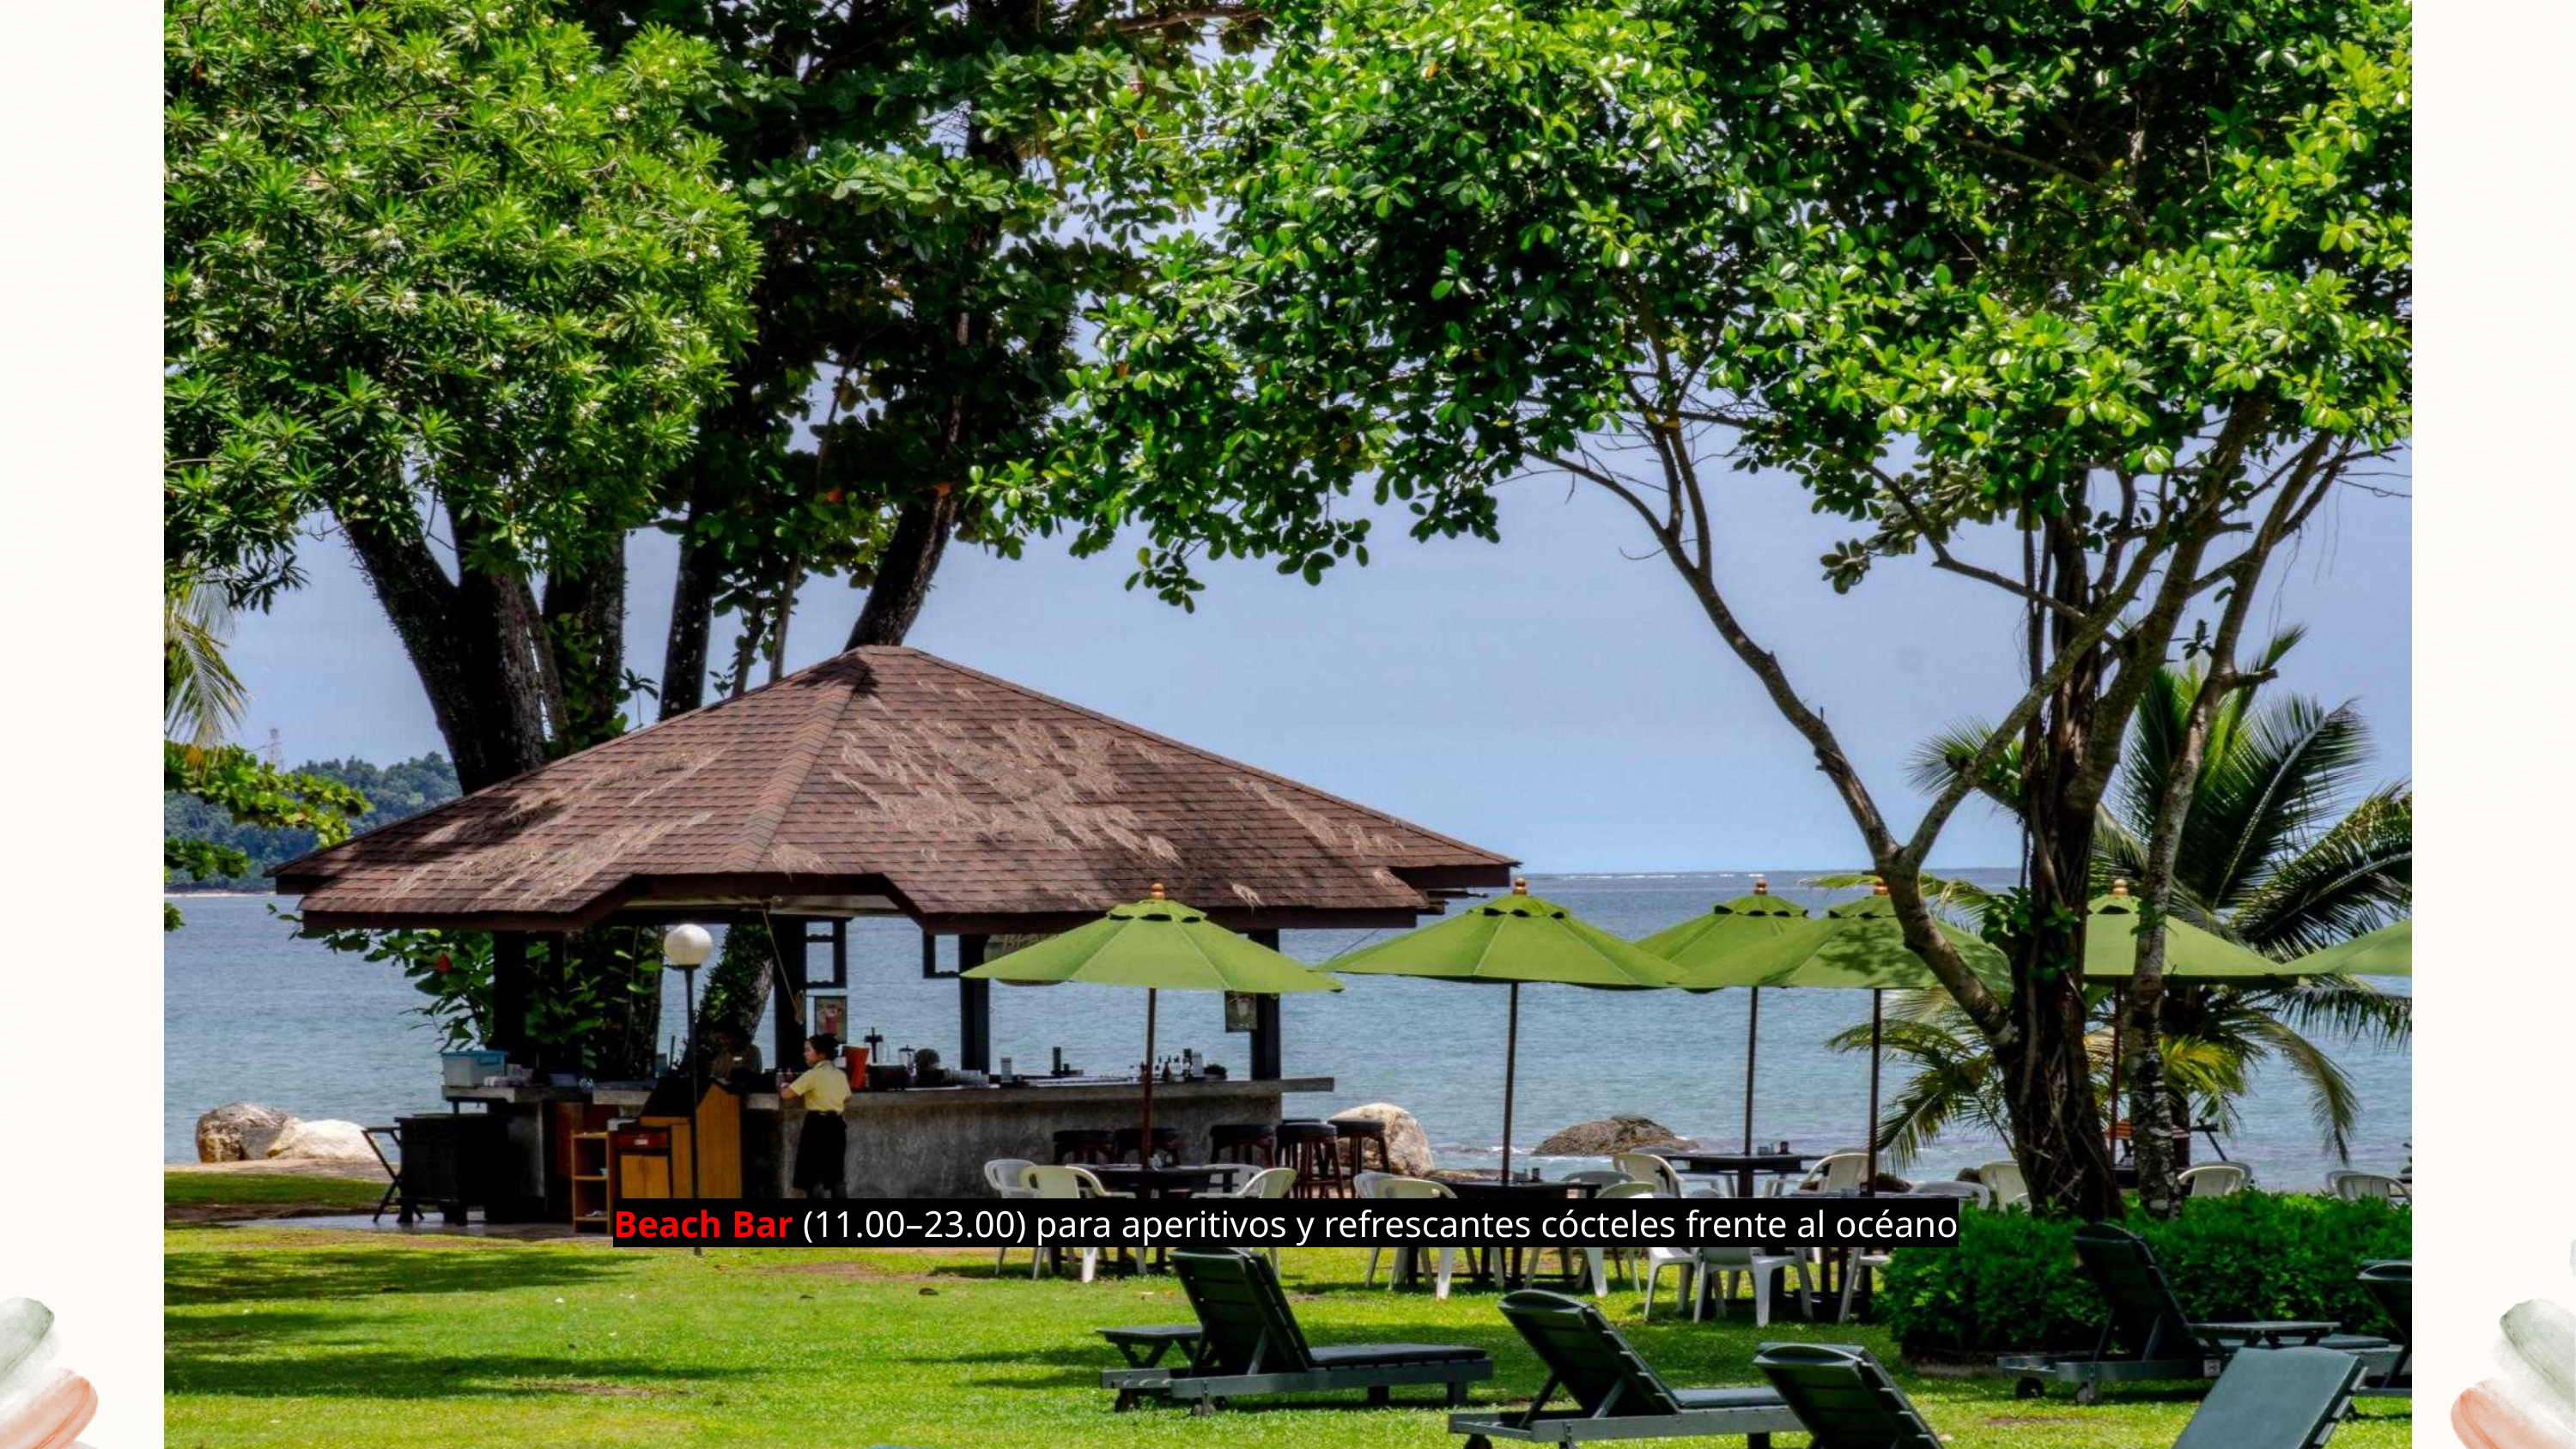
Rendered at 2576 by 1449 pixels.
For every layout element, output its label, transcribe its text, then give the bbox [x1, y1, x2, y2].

picture [0, 0, 2576, 1449]
text_box Beach Bar (11.00–23.00) para aperitivos y refrescantes cócteles frente al océano [411, 1191, 2160, 1241]
